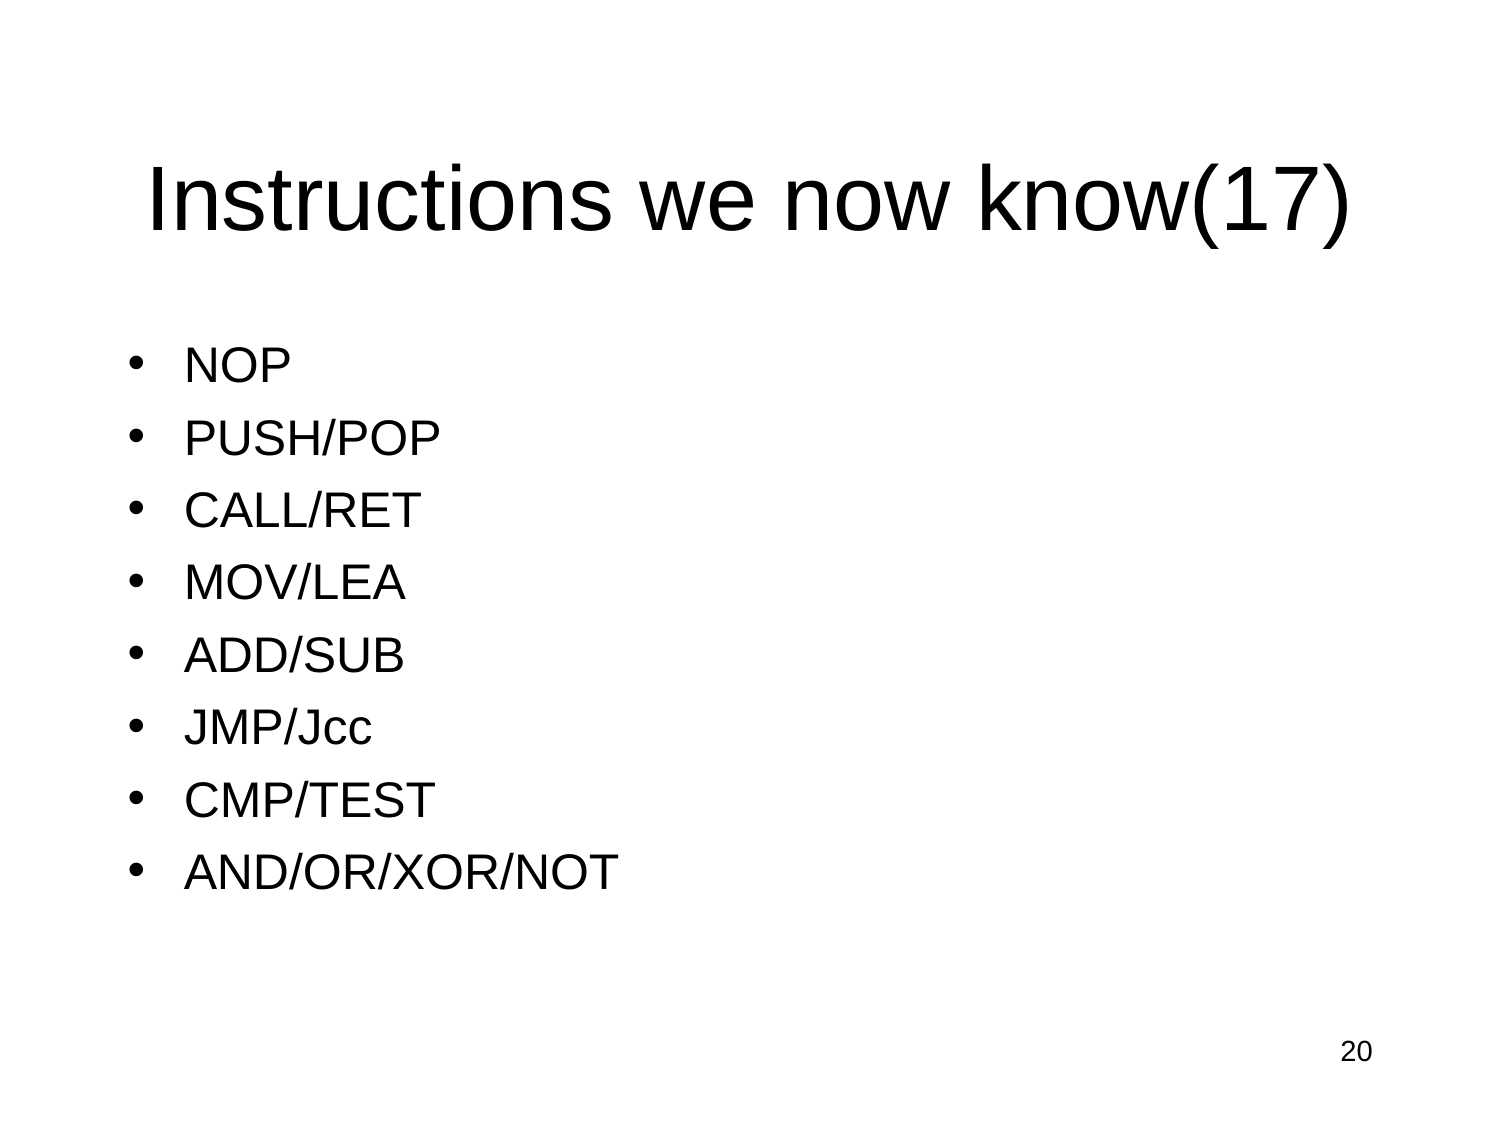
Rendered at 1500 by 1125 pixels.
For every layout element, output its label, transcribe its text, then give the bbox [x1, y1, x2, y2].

title Instructions we now know(17) [112, 99, 1388, 288]
text_box <number> [1074, 1025, 1388, 1101]
list NOP PUSH/POP CALL/RET MOV/LEA ADD/SUB JMP/Jcc CMP/TEST AND/OR/XOR/NOT [112, 324, 1388, 1001]
